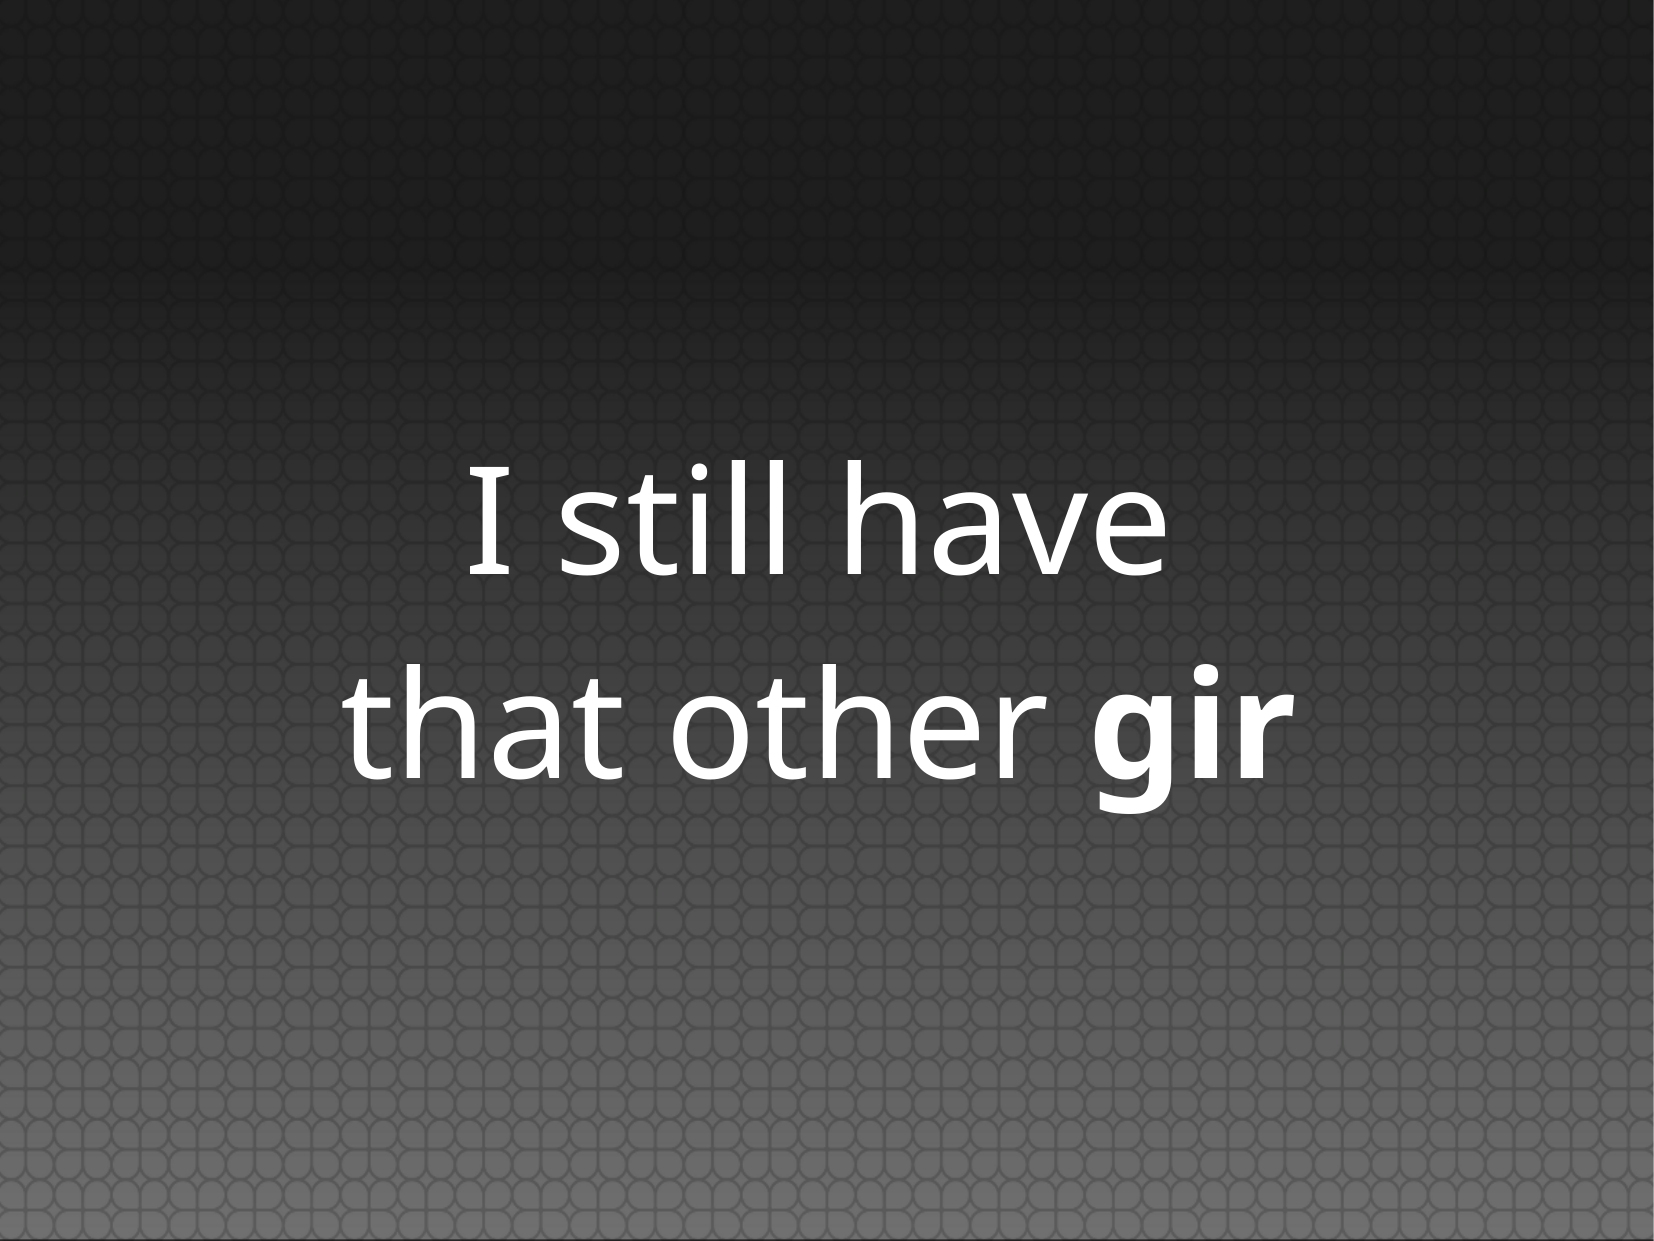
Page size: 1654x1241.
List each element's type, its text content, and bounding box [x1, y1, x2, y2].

picture [0, 0, 1654, 1241]
title I still have that other gir [75, 451, 1564, 787]
